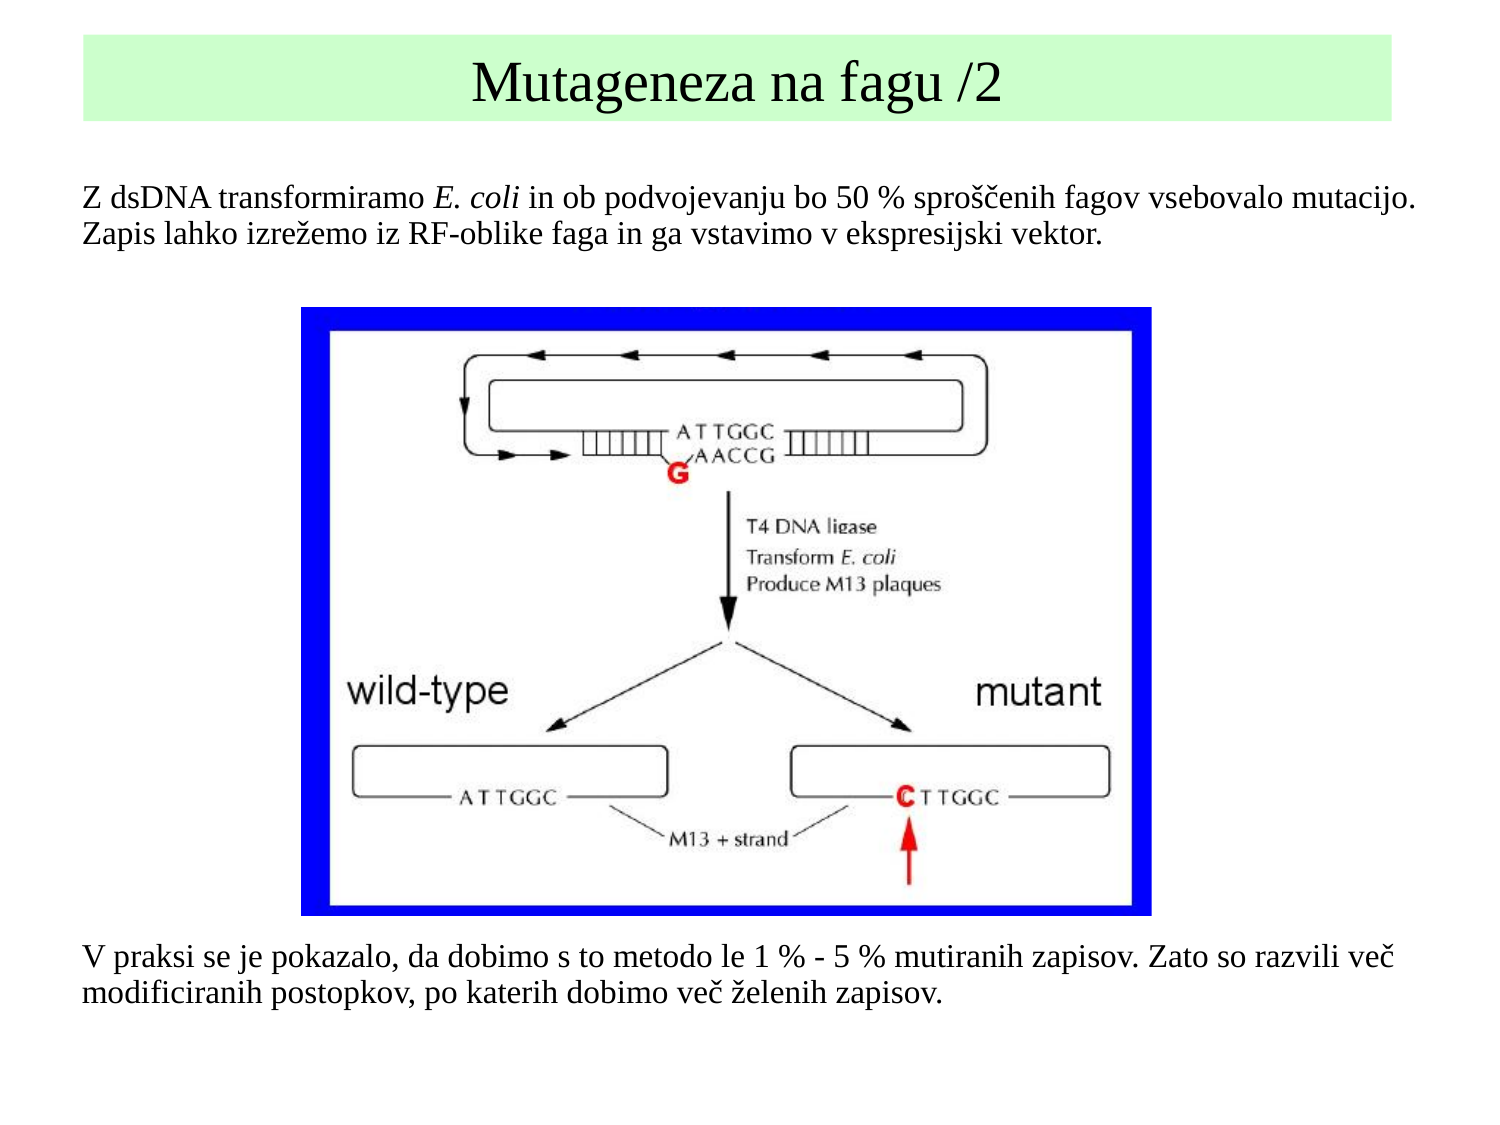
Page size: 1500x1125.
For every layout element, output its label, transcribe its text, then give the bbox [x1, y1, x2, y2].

picture [301, 307, 1152, 916]
list Z dsDNA transformiramo E. coli in ob podvojevanju bo 50 % sproščenih fagov vsebovalo mutacijo. Zapis lahko izrežemo iz RF-oblike faga in ga vstavimo v ekspresijski vektor. V praksi se je pokazalo, da dobimo s to metodo le 1 % - 5 % mutiranih zapisov. Zato so razvili več modificiranih postopkov, po katerih dobimo več želenih zapisov. [66, 172, 1450, 1083]
title Mutageneza na fagu /2 [83, 34, 1392, 122]
